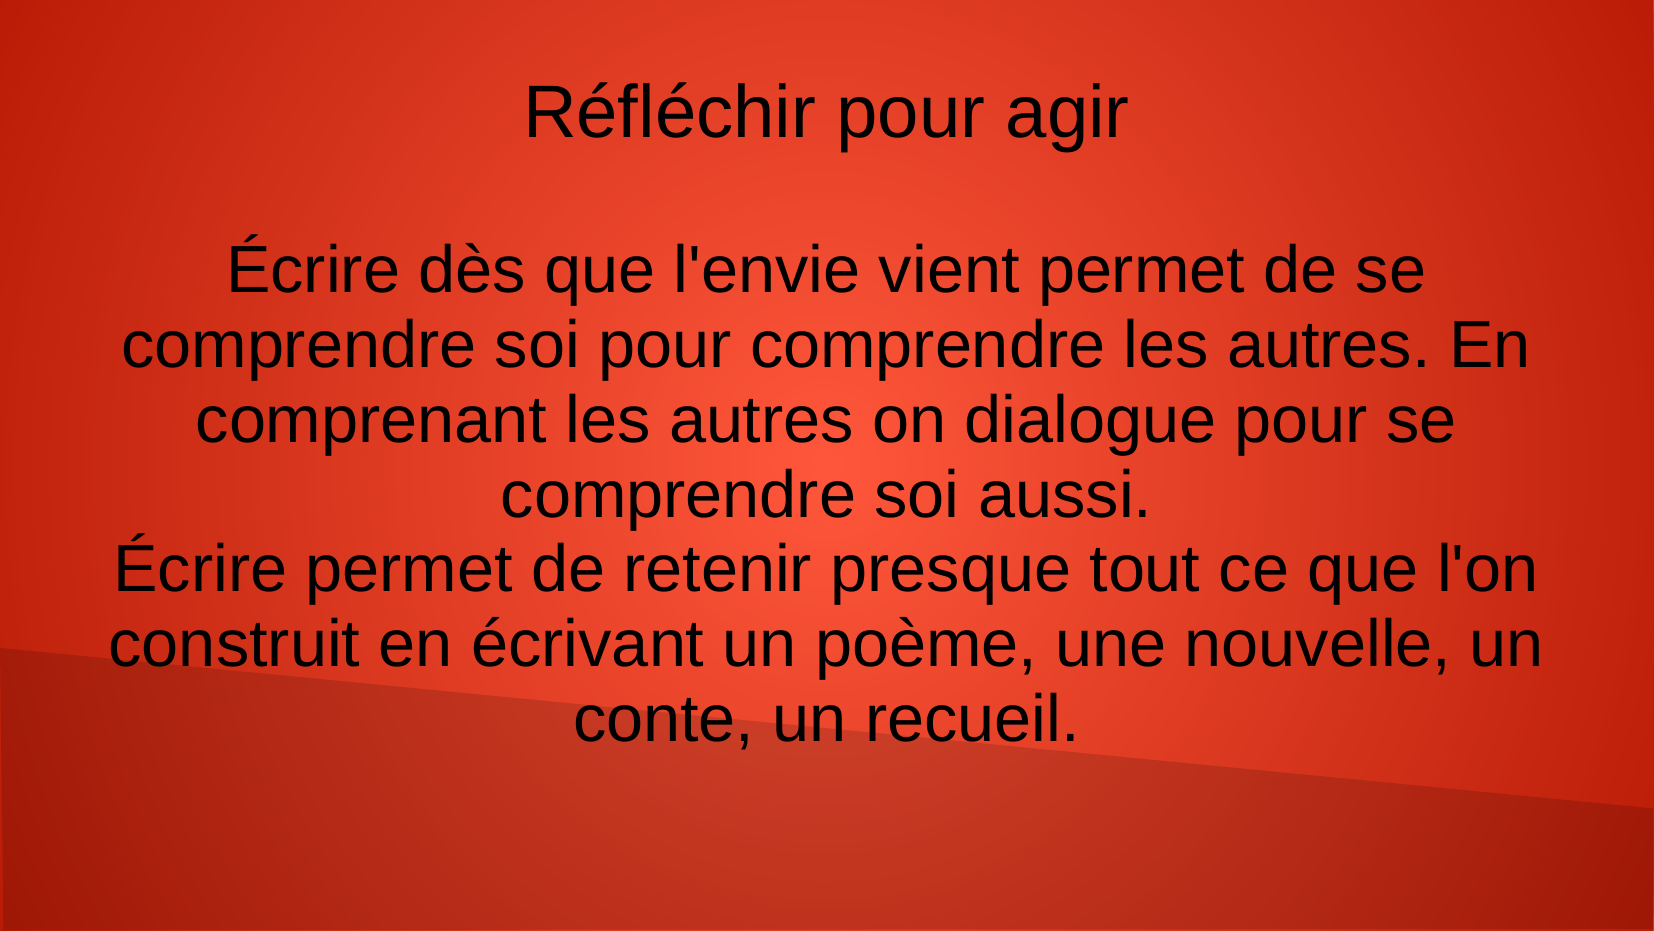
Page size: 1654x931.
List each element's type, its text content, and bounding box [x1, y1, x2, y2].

title Réfléchir pour agir [82, 35, 1571, 189]
subtitle Écrire dès que l'envie vient permet de se comprendre soi pour comprendre les autres. En comprenant les autres on dialogue pour se comprendre soi aussi. Écrire permet de retenir presque tout ce que l'on construit en écrivant un poème, une nouvelle, un conte, un recueil. [82, 224, 1571, 764]
